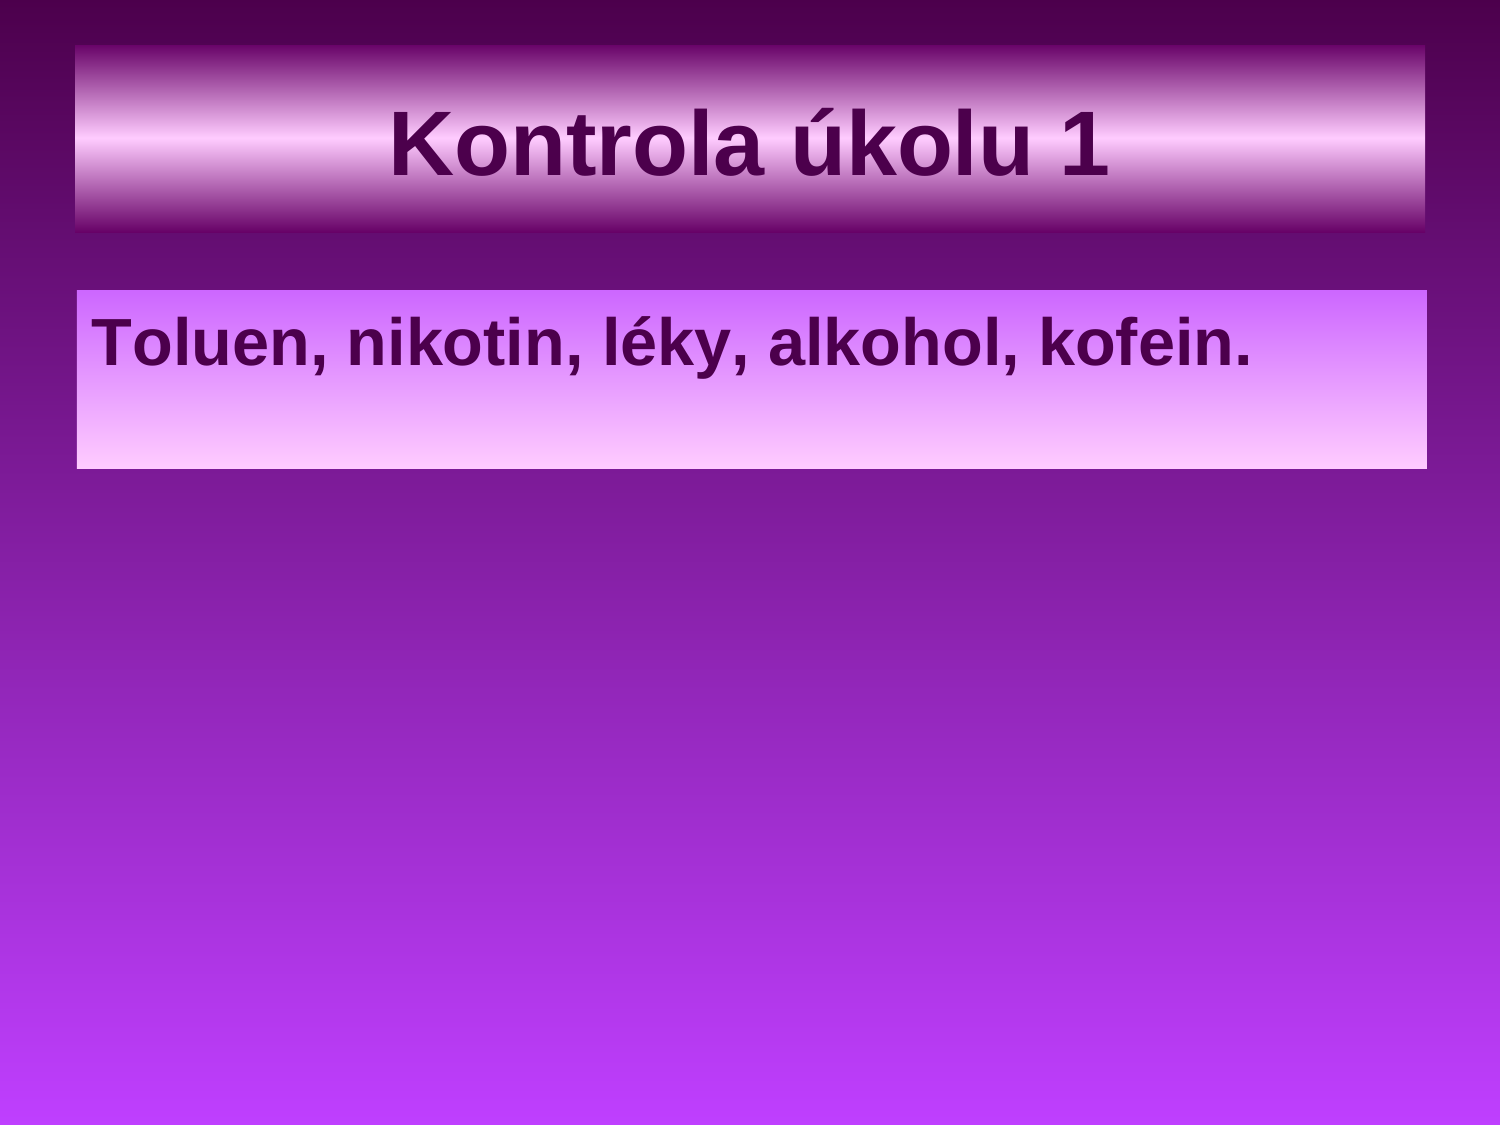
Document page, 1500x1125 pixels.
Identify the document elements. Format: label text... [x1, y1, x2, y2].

list Toluen, nikotin, léky, alkohol, kofein. [76, 290, 1427, 469]
title Kontrola úkolu 1 [75, 45, 1426, 233]
